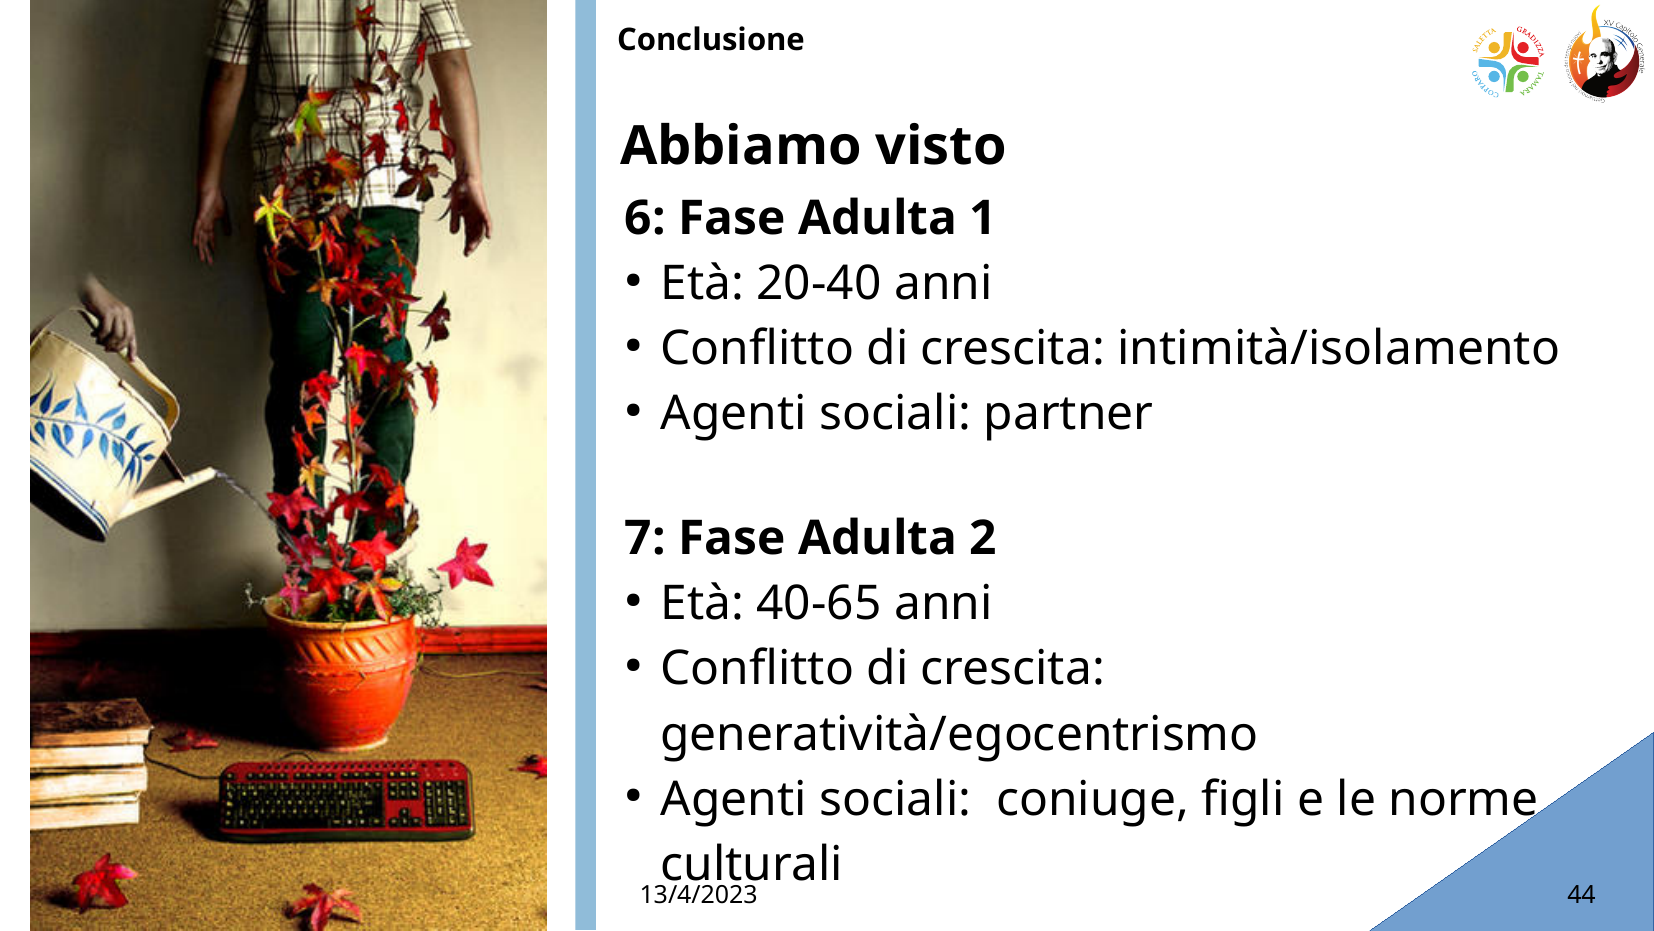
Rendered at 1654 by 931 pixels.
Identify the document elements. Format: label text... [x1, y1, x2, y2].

picture [30, 0, 547, 931]
picture [1563, 4, 1646, 103]
subtitle 6: Fase Adulta 1 Età: 20-40 anni Conflitto di crescita: intimità/isolamento Agenti sociali: partner 7: Fase Adulta 2 Età: 40-65 anni Conflitto di crescita: generatività/egocentrismo Agenti sociali: coniuge, figli e le norme culturali [624, 183, 1602, 886]
title Abbiamo visto [620, 106, 1617, 178]
text_box Conclusione [602, 9, 1335, 63]
